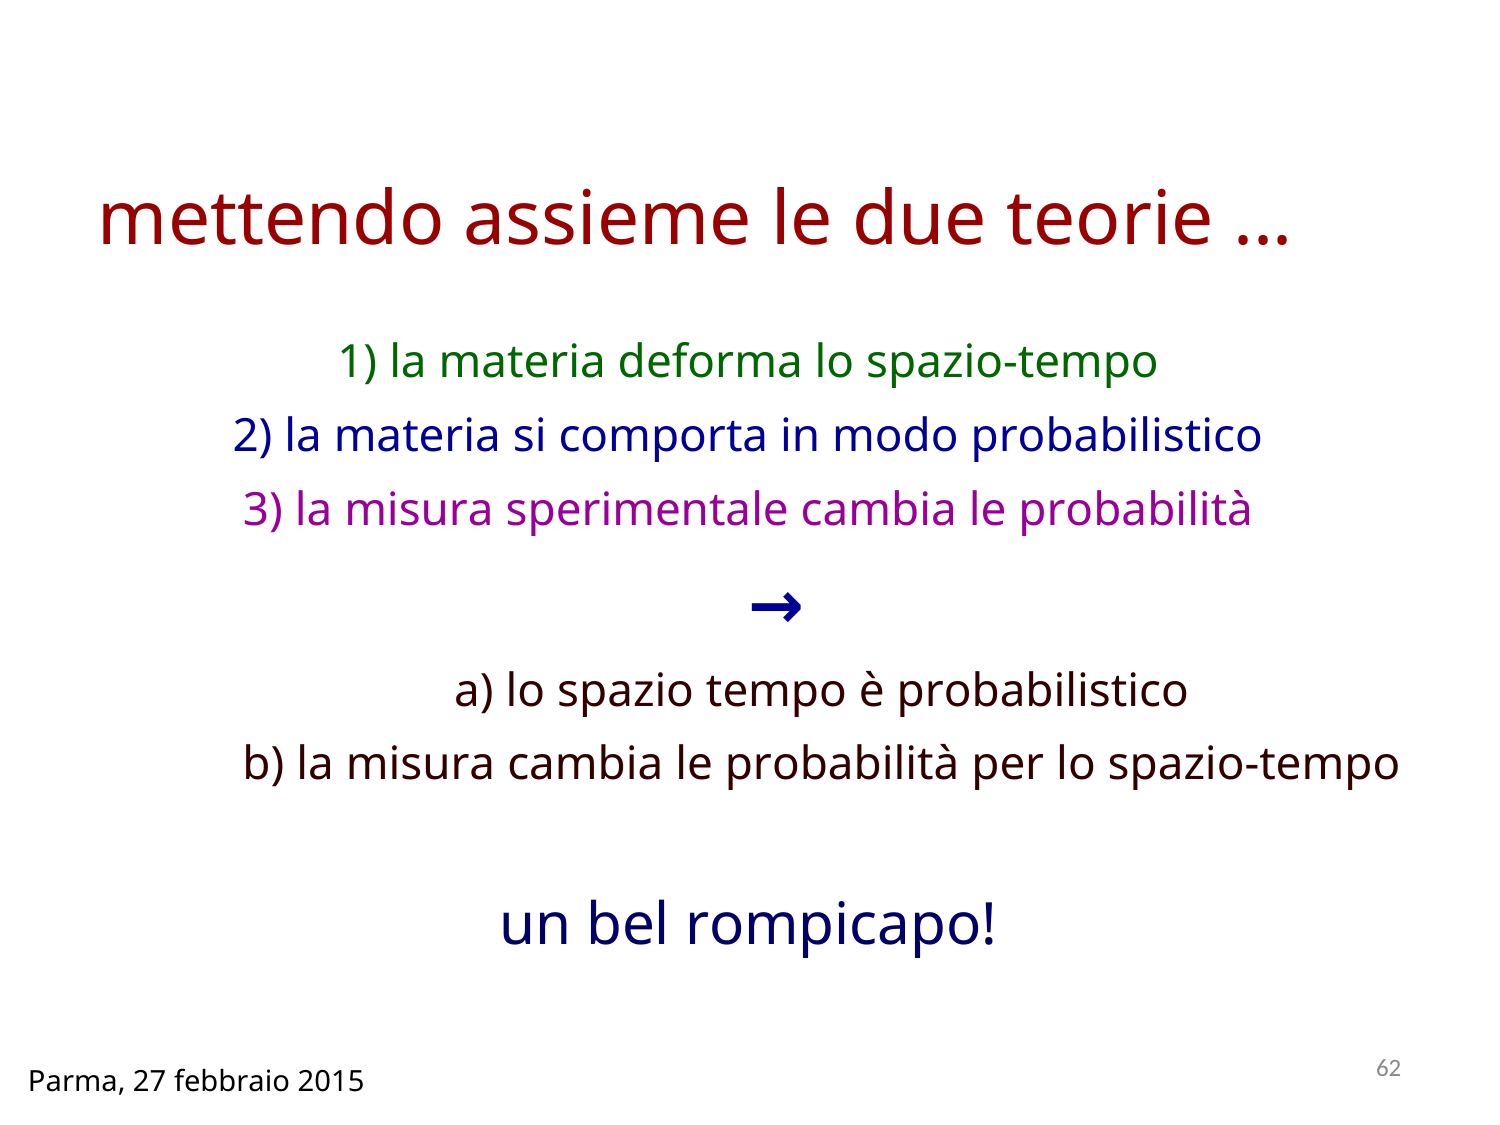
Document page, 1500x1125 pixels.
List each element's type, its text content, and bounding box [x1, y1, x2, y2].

text_box <number> [1074, 1042, 1417, 1095]
title mettendo assieme le due teorie ... [21, 143, 1371, 256]
title 1) la materia deforma lo spazio-tempo 2) la materia si comporta in modo probabilistico 3) la misura sperimentale cambia le probabilità → a) lo spazio tempo è probabilistico b) la misura cambia le probabilità per lo spazio-tempo un bel rompicapo! [73, 236, 1423, 1034]
